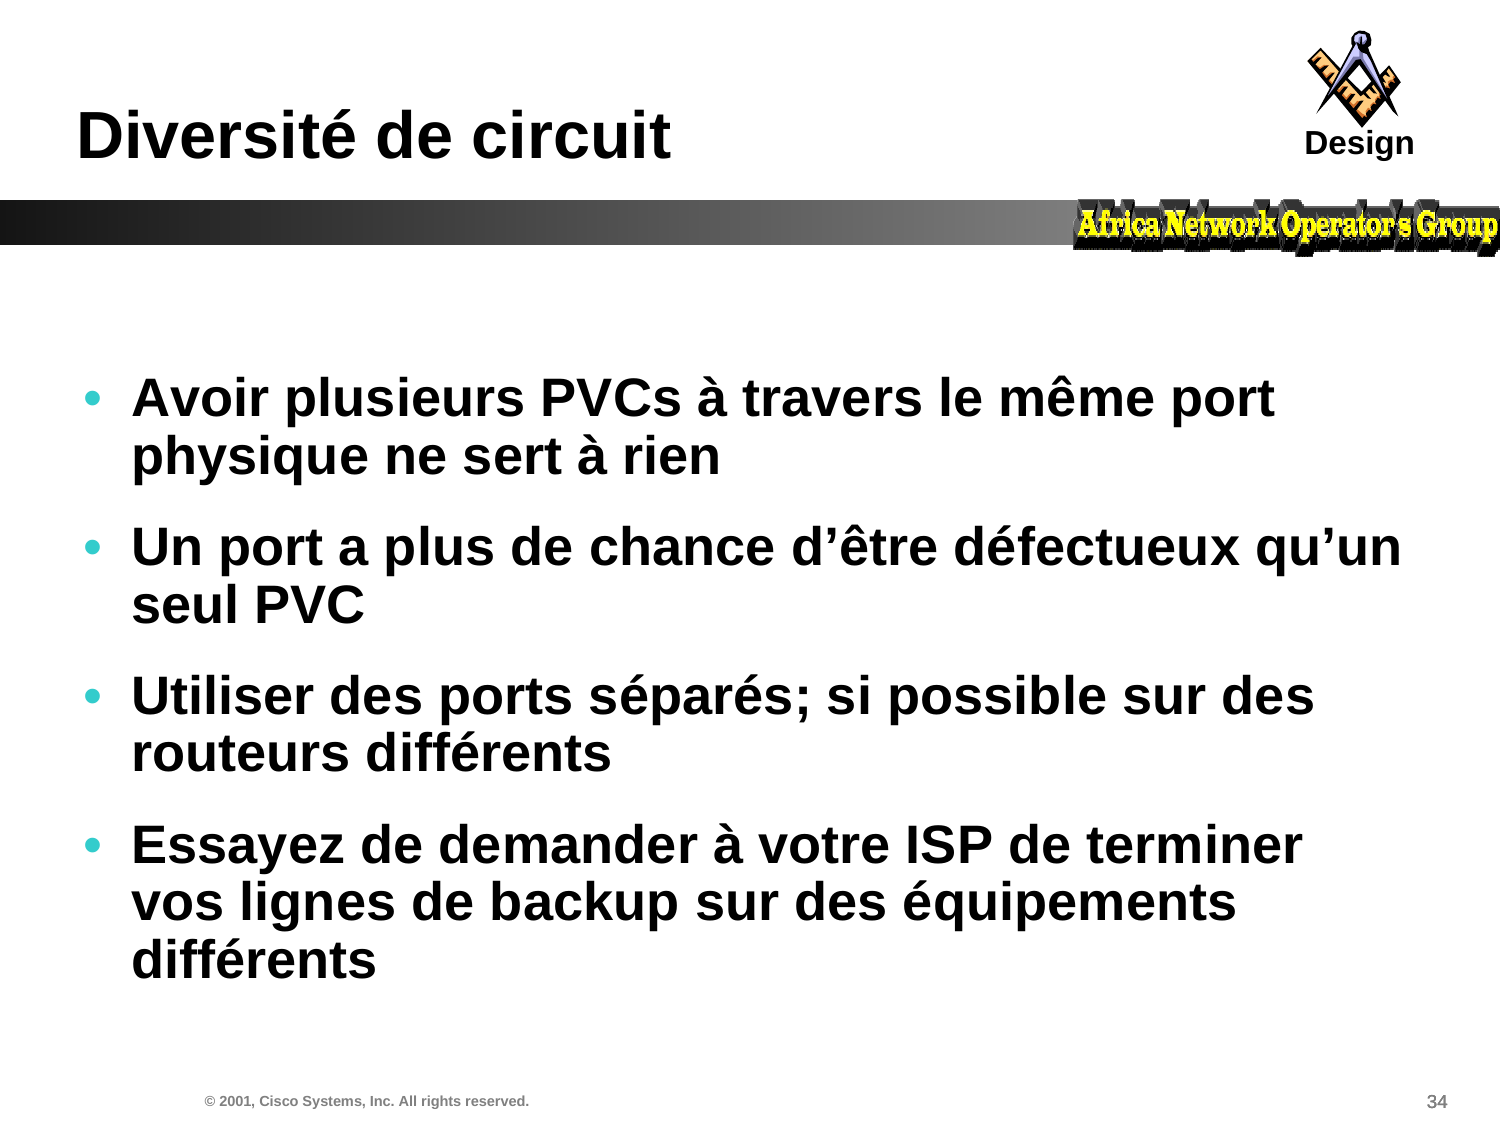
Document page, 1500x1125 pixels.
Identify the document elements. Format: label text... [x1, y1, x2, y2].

picture [1070, 180, 1500, 275]
title Diversité de circuit [62, 41, 1314, 180]
picture [1307, 29, 1402, 118]
list Avoir plusieurs PVCs à travers le même port physique ne sert à rien Un port a plus de chance d’être défectueux qu’un seul PVC Utiliser des ports séparés; si possible sur des routeurs différents Essayez de demander à votre ISP de terminer vos lignes de backup sur des équipements différents [69, 345, 1419, 1016]
text_box Design [1292, 118, 1428, 168]
